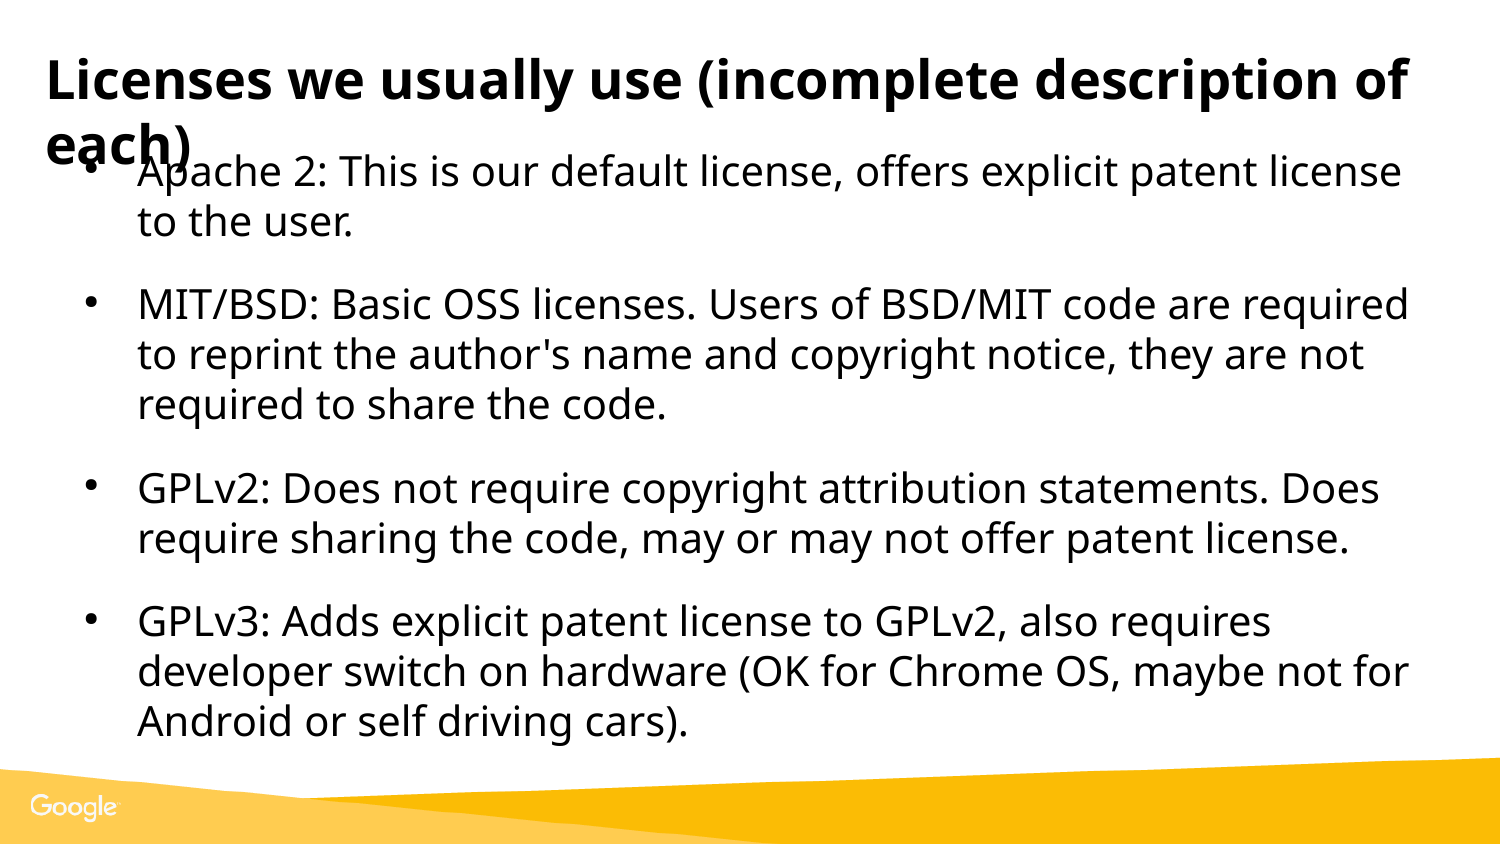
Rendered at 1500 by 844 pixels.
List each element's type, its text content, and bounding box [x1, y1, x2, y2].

picture [0, 0, 1500, 844]
list Apache 2: This is our default license, offers explicit patent license to the user. MIT/BSD: Basic OSS licenses. Users of BSD/MIT code are required to reprint the author's name and copyright notice, they are not required to share the code. GPLv2: Does not require copyright attribution statements. Does require sharing the code, may or may not offer patent license. GPLv3: Adds explicit patent license to GPLv2, also requires developer switch on hardware (OK for Chrome OS, maybe not for Android or self driving cars). [51, 154, 1456, 781]
text_box Licenses we usually use (incomplete description of each) [30, 30, 1480, 154]
